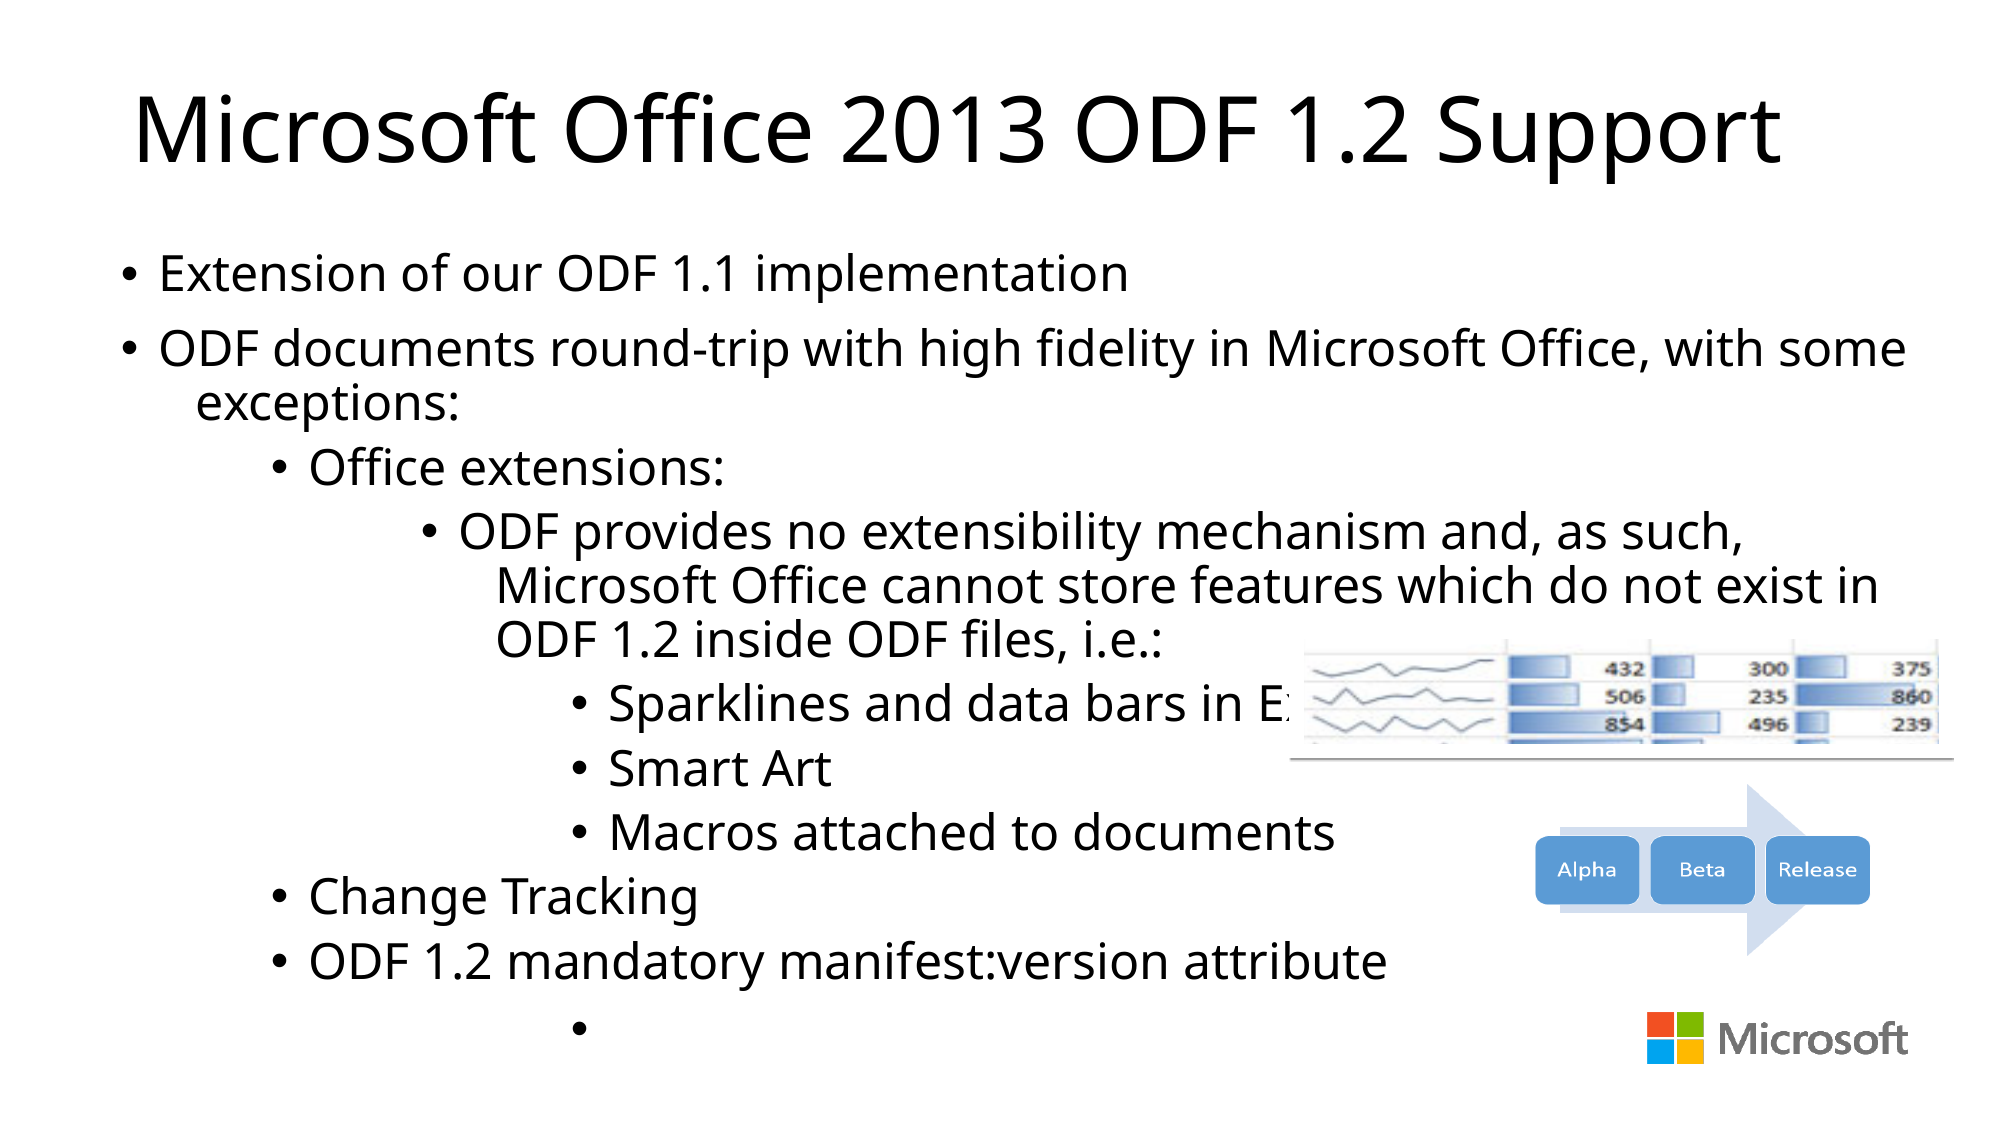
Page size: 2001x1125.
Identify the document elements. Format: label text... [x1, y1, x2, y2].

text_box Extension of our ODF 1.1 implementation ODF documents round-trip with high fidelity in Microsoft Office, with some exceptions: Office extensions: ODF provides no extensibility mechanism and, as such, Microsoft Office cannot store features which do not exist in ODF 1.2 inside ODF files, i.e.: Sparklines and data bars in Excel Smart Art Macros attached to documents Change Tracking ODF 1.2 mandatory manifest:version attribute [105, 241, 1965, 1063]
picture [1524, 774, 1882, 962]
picture [1303, 638, 1940, 744]
title Microsoft Office 2013 ODF 1.2 Support [116, 23, 1842, 241]
